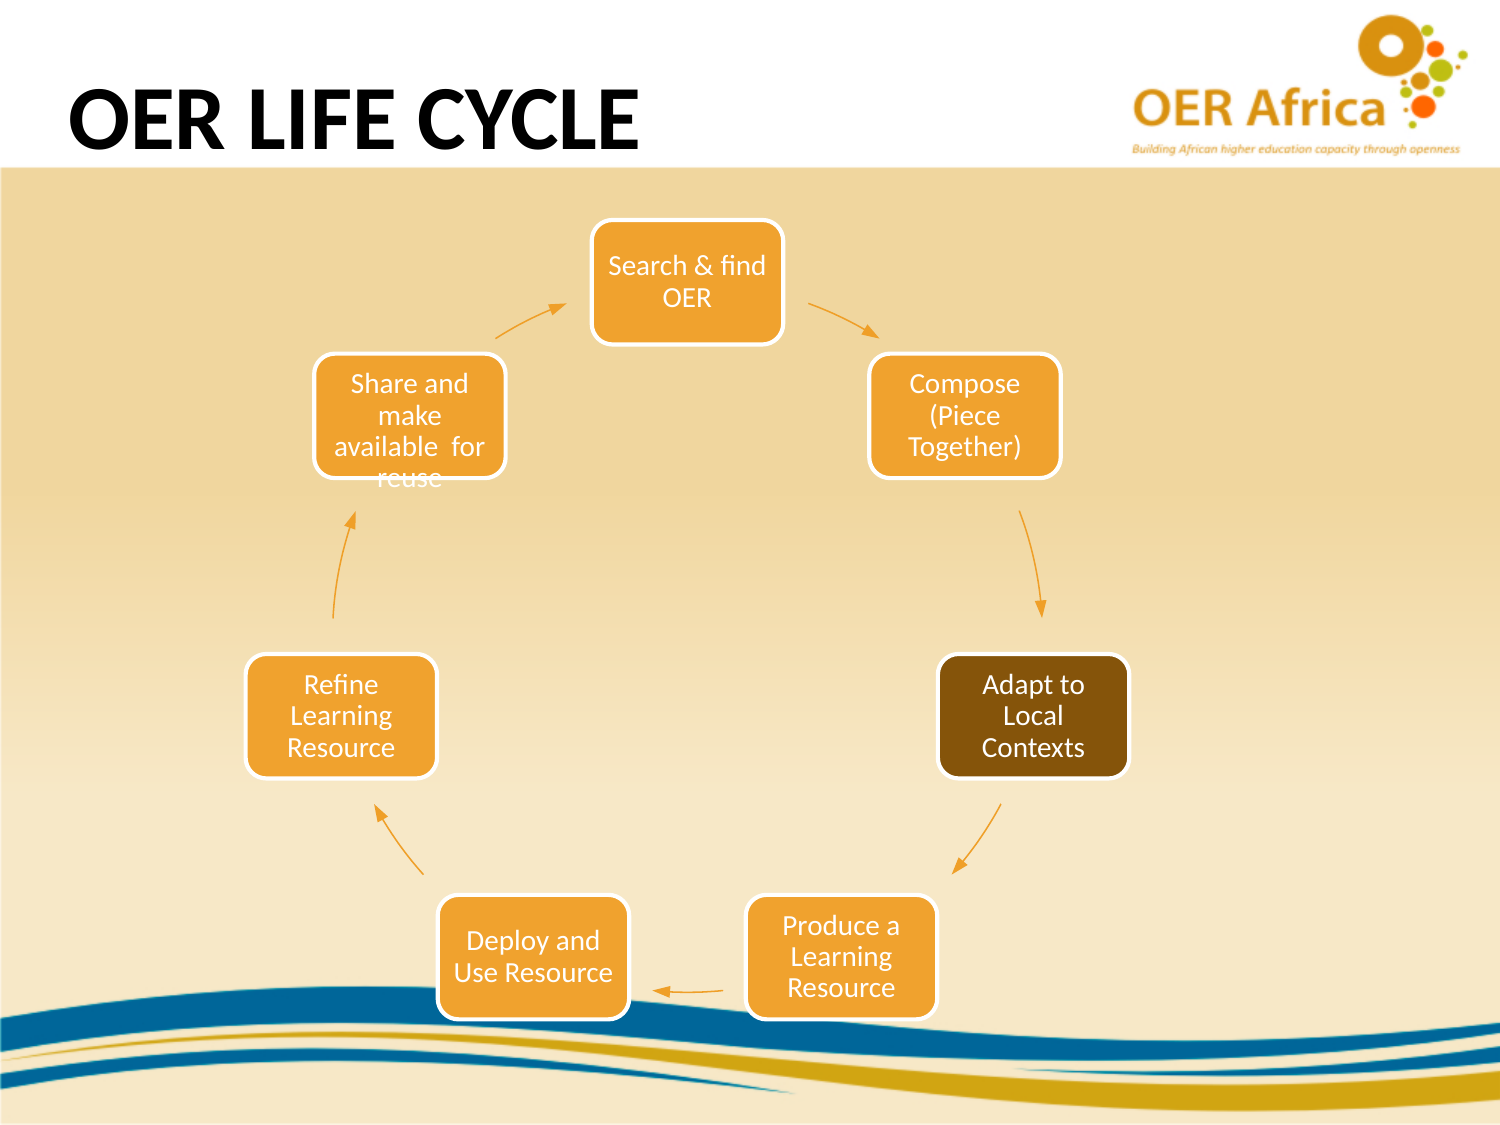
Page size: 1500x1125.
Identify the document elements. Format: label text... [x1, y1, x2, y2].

text_box Adapt to Local Contexts [937, 653, 1130, 779]
text_box Produce a Learning Resource [745, 894, 938, 1020]
text_box Search & find OER [591, 219, 784, 345]
text_box Compose (Piece Together) [869, 353, 1061, 479]
text_box Deploy and Use Resource [437, 894, 630, 1020]
title OER LIFE CYCLE [53, 19, 1404, 207]
text_box Share and make available for reuse [314, 353, 506, 479]
text_box Refine Learning Resource [245, 653, 438, 779]
